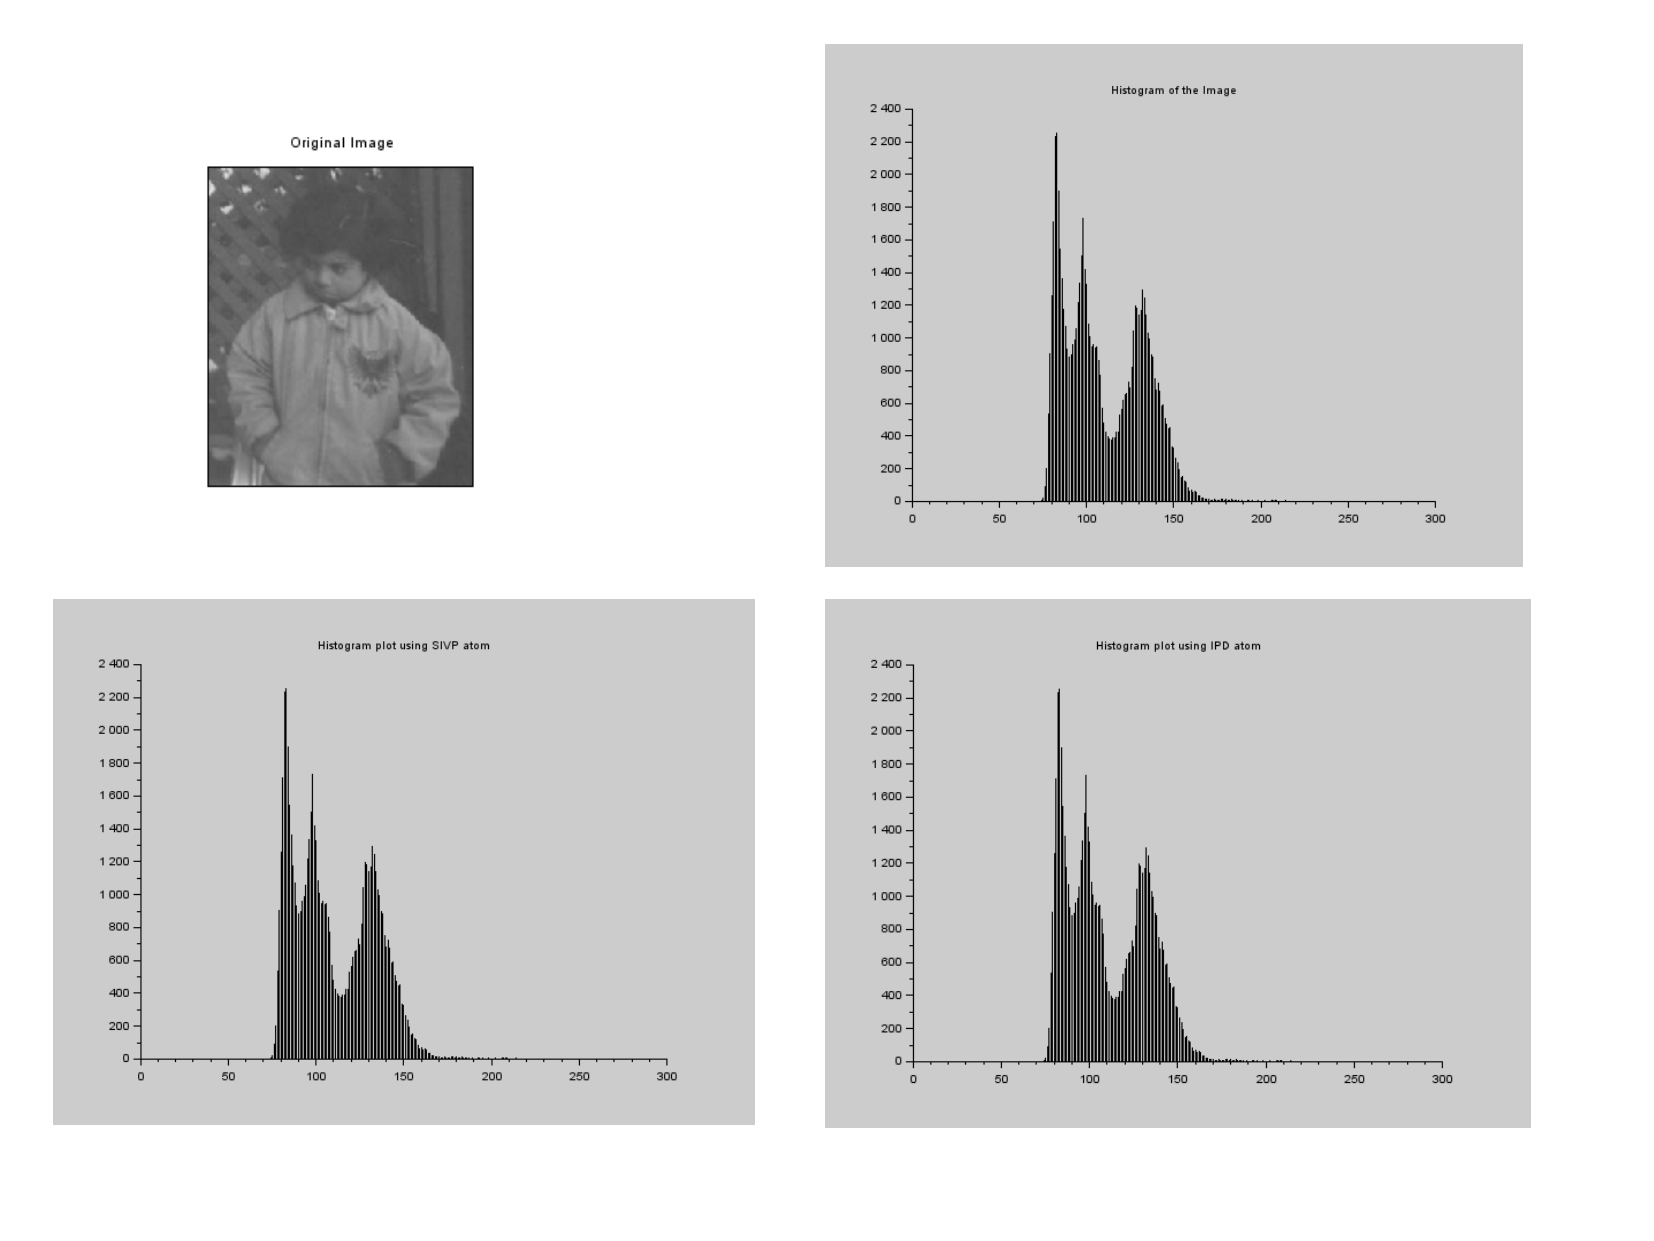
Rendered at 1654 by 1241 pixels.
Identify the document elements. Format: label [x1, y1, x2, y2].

picture [165, 114, 518, 541]
picture [53, 599, 755, 1126]
picture [825, 599, 1531, 1129]
picture [825, 44, 1523, 567]
